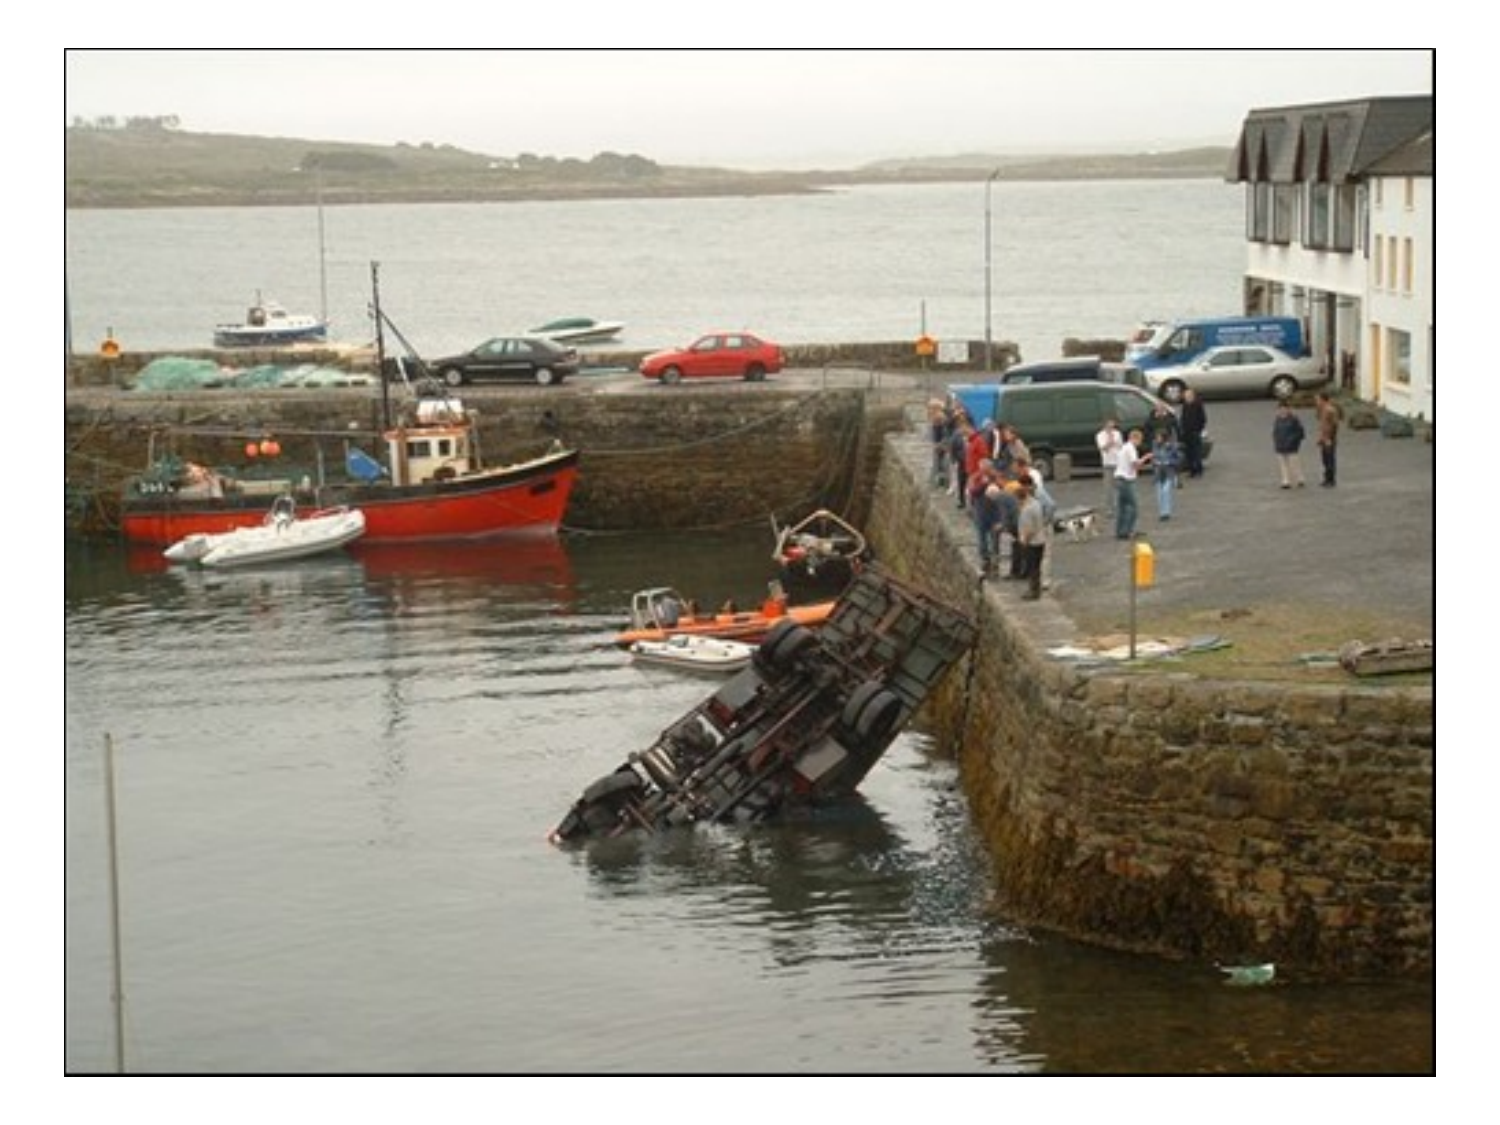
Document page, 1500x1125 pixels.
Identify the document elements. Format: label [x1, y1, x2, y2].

picture [64, 48, 1436, 1077]
